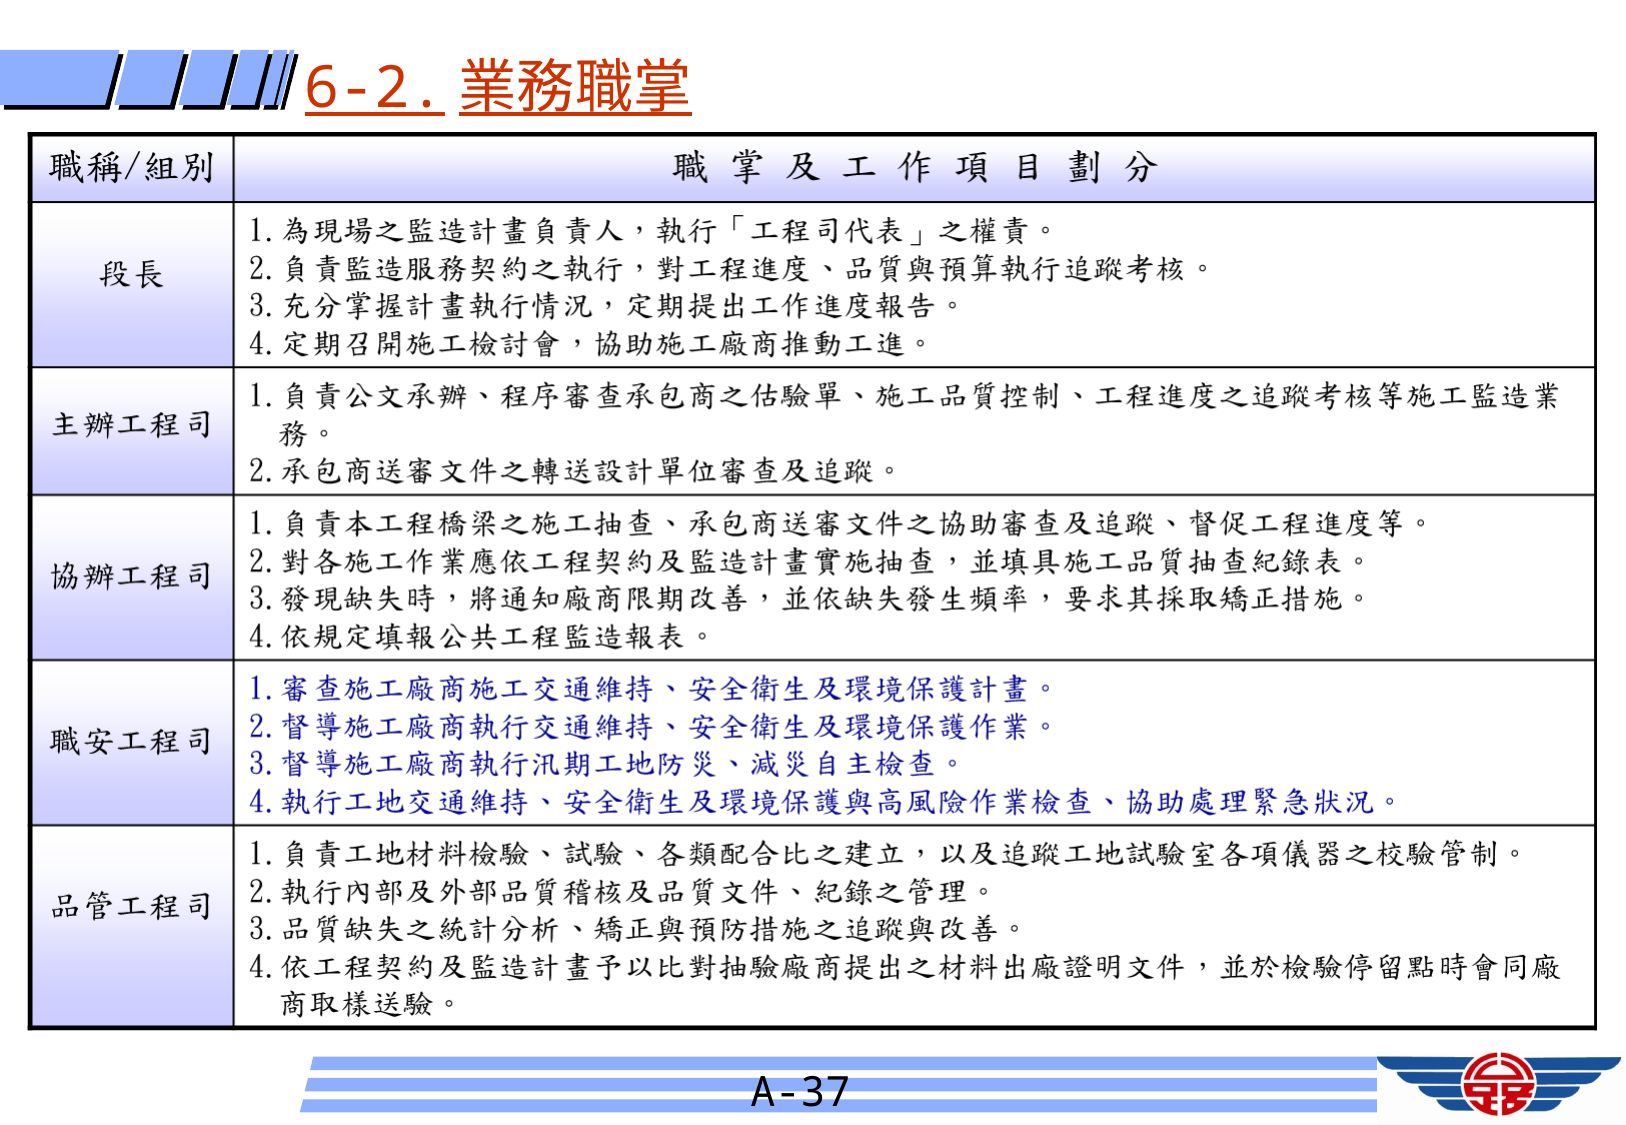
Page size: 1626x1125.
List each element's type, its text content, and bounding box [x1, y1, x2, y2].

picture [24, 130, 1597, 1039]
text_box 6-2.業務職掌 [290, 42, 976, 129]
